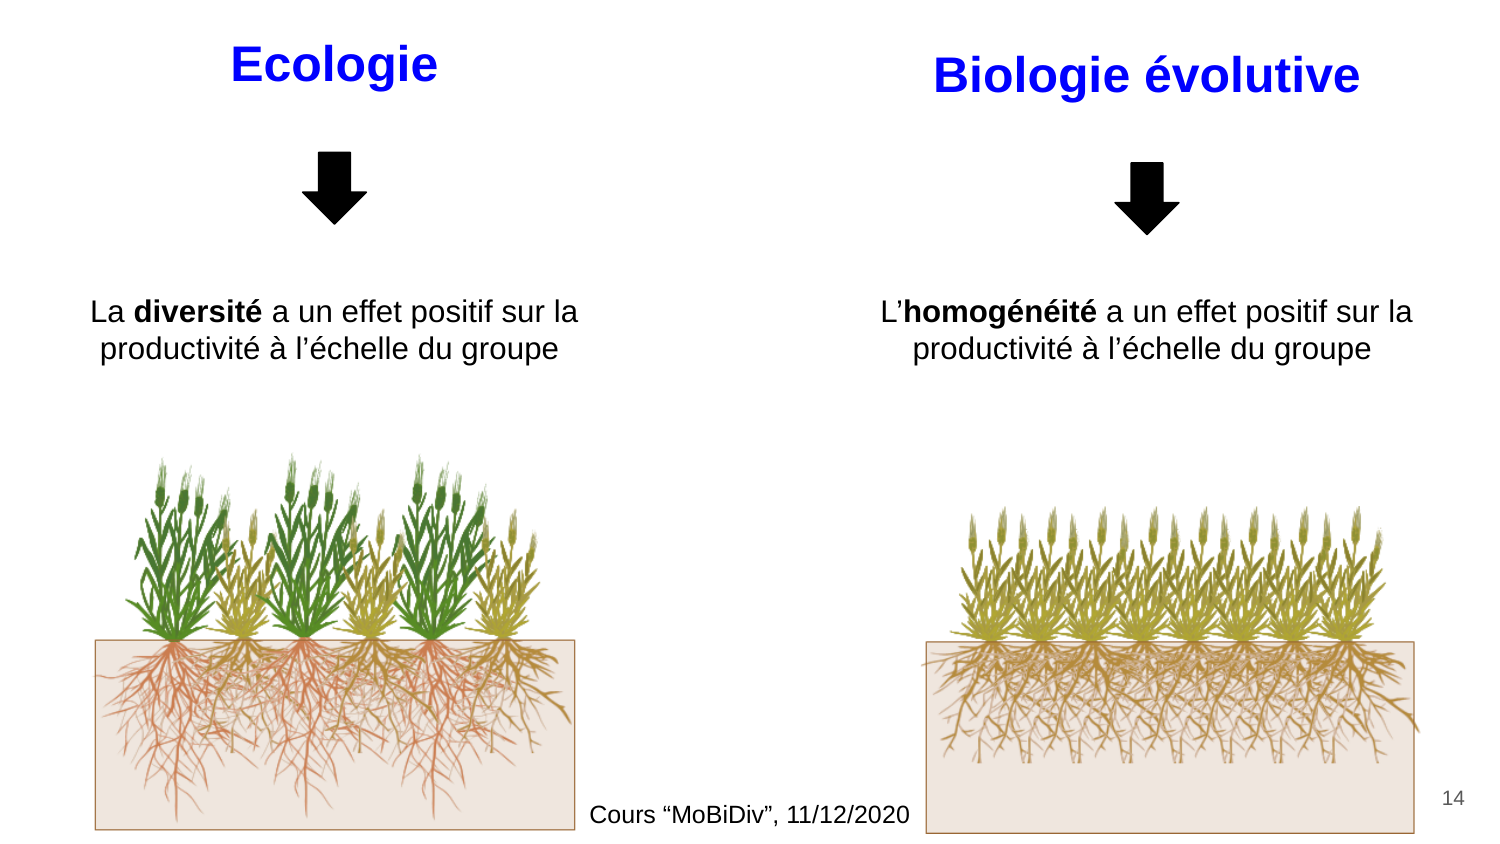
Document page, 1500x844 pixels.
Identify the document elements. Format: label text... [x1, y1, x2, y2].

title Ecologie [93, 16, 576, 102]
title L’homogénéité a un effet positif sur la productivité à l’échelle du groupe [848, 276, 1446, 373]
picture [920, 506, 1429, 834]
title Biologie évolutive [906, 27, 1388, 113]
title La diversité a un effet positif sur la productivité à l’échelle du groupe [36, 276, 634, 373]
slide_number <number> [1389, 764, 1480, 830]
picture [89, 450, 580, 834]
text_box [302, 152, 367, 225]
text_box [1115, 162, 1179, 235]
